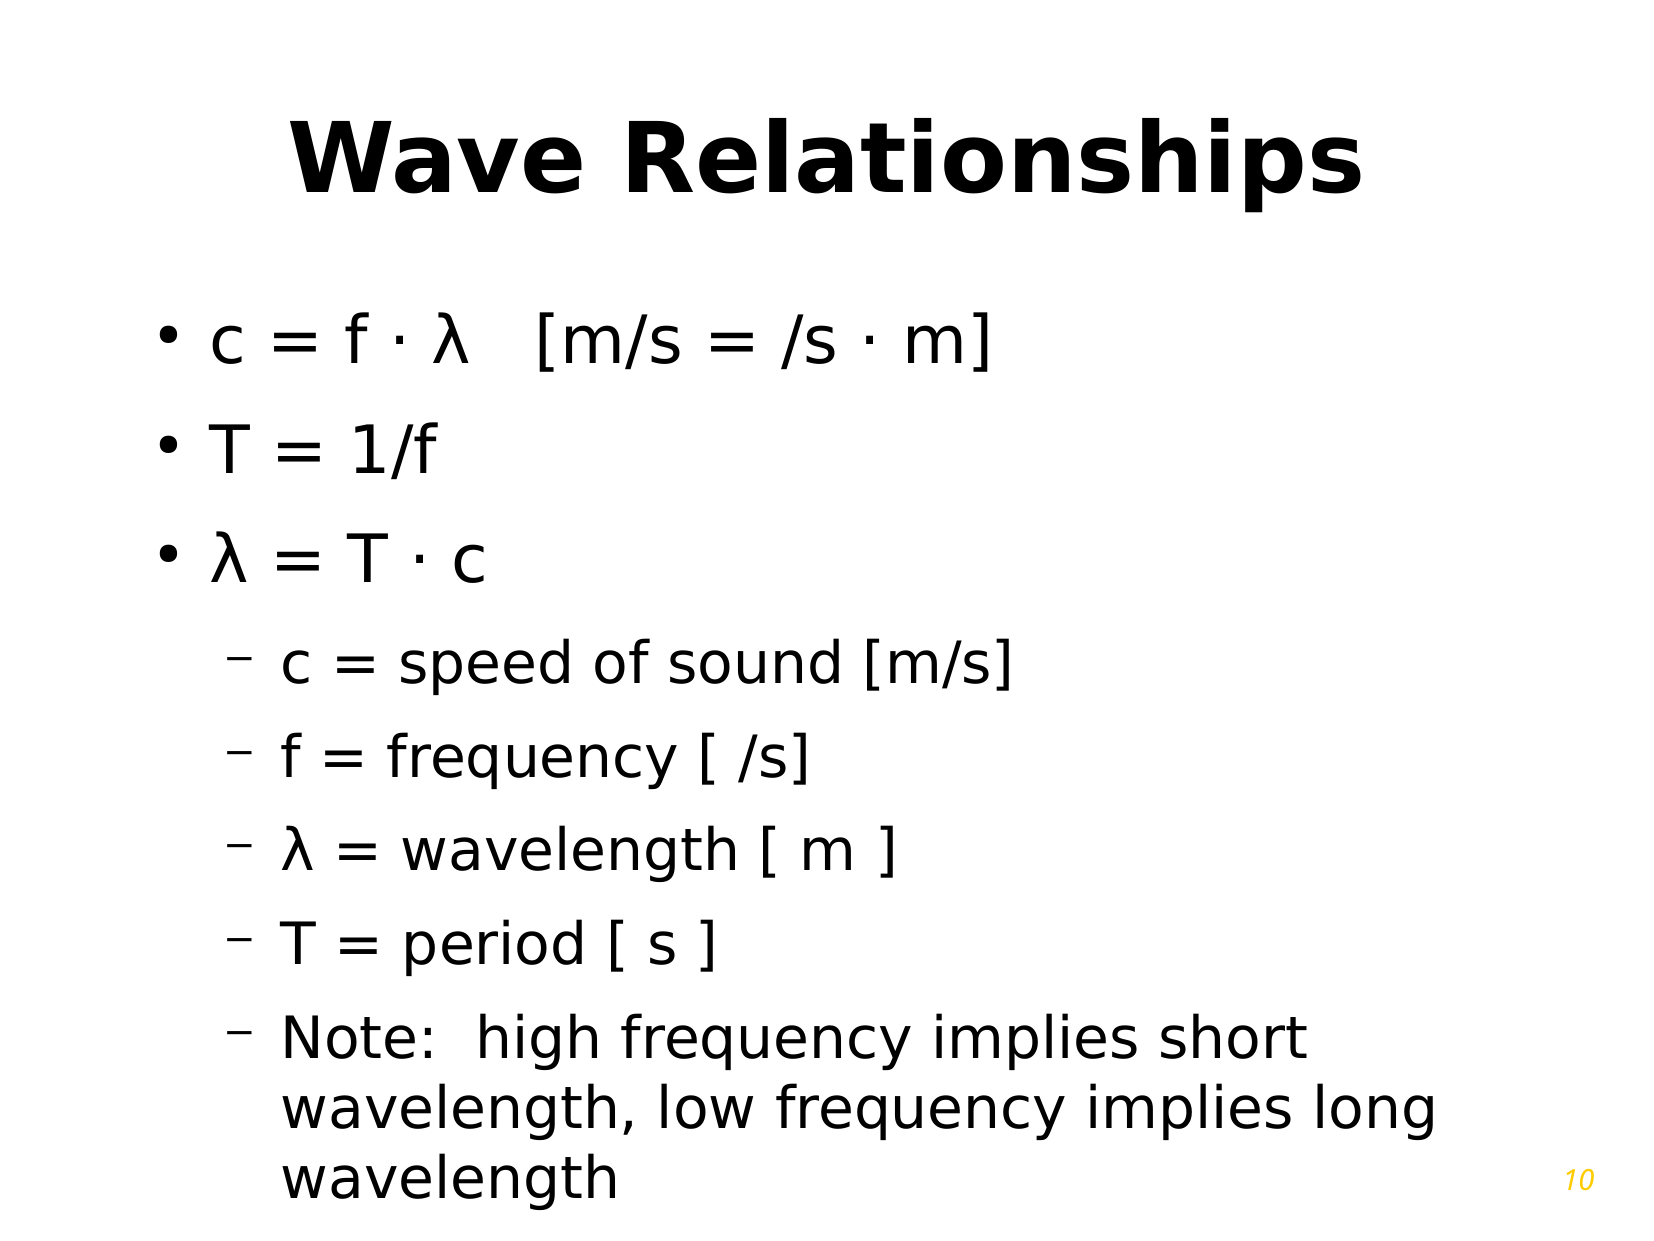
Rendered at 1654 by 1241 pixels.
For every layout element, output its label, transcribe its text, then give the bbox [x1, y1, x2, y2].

slide_number <skaitlis> [1339, 1153, 1610, 1241]
list c = f · λ [m/s = /s · m] T = 1/f λ = T · c c = speed of sound [m/s] f = frequency [ /s] λ = wavelength [ m ] T = period [ s ] Note: high frequency implies short wavelength, low frequency implies long wavelength [124, 289, 1571, 1108]
title Wave Relationships [82, 49, 1571, 257]
